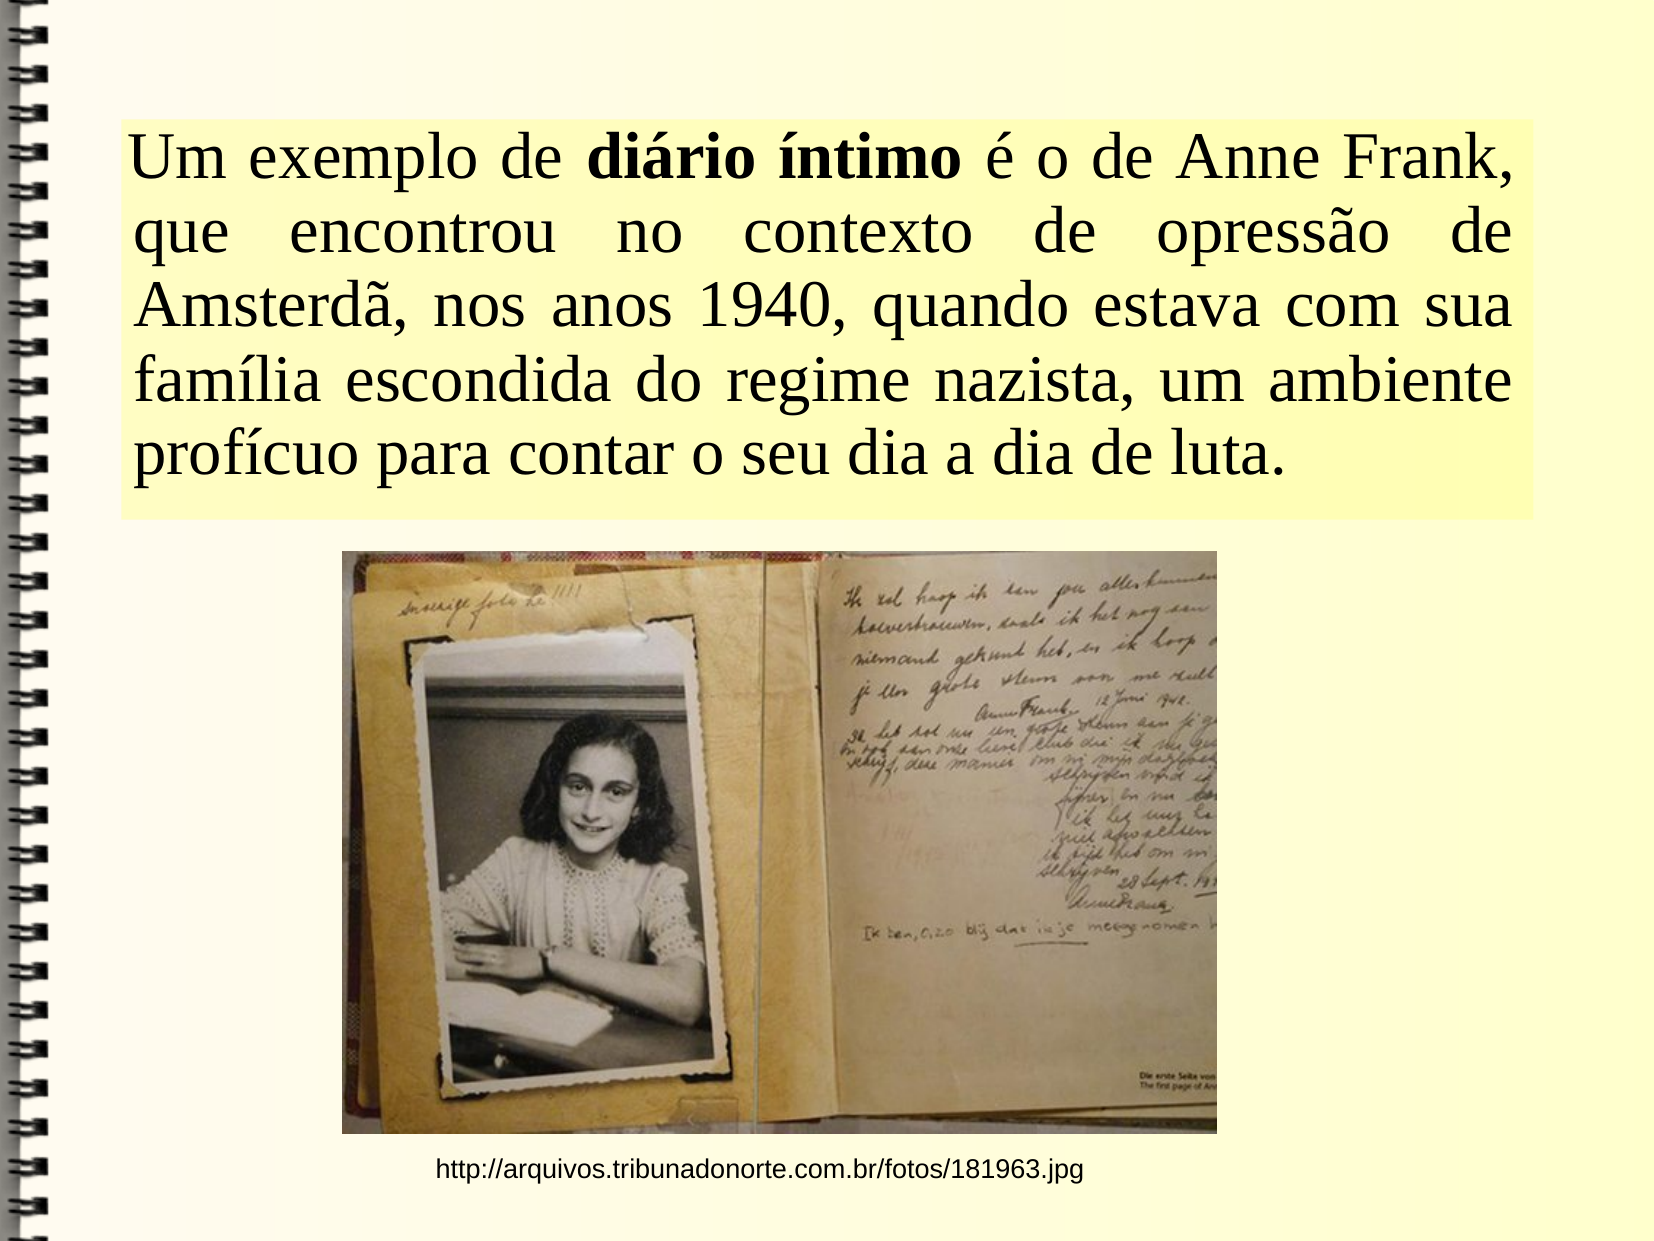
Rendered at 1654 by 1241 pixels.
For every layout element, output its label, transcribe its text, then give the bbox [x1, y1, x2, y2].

text_box http://arquivos.tribunadonorte.com.br/fotos/181963.jpg [302, 1133, 1217, 1205]
list Um exemplo de diário íntimo é o de Anne Frank, que encontrou no contexto de opressão de Amsterdã, nos anos 1940, quando estava com sua família escondida do regime nazista, um ambiente profícuo para contar o seu dia a dia de luta. [121, 119, 1534, 520]
picture [342, 551, 1217, 1133]
picture [0, 0, 1654, 1241]
